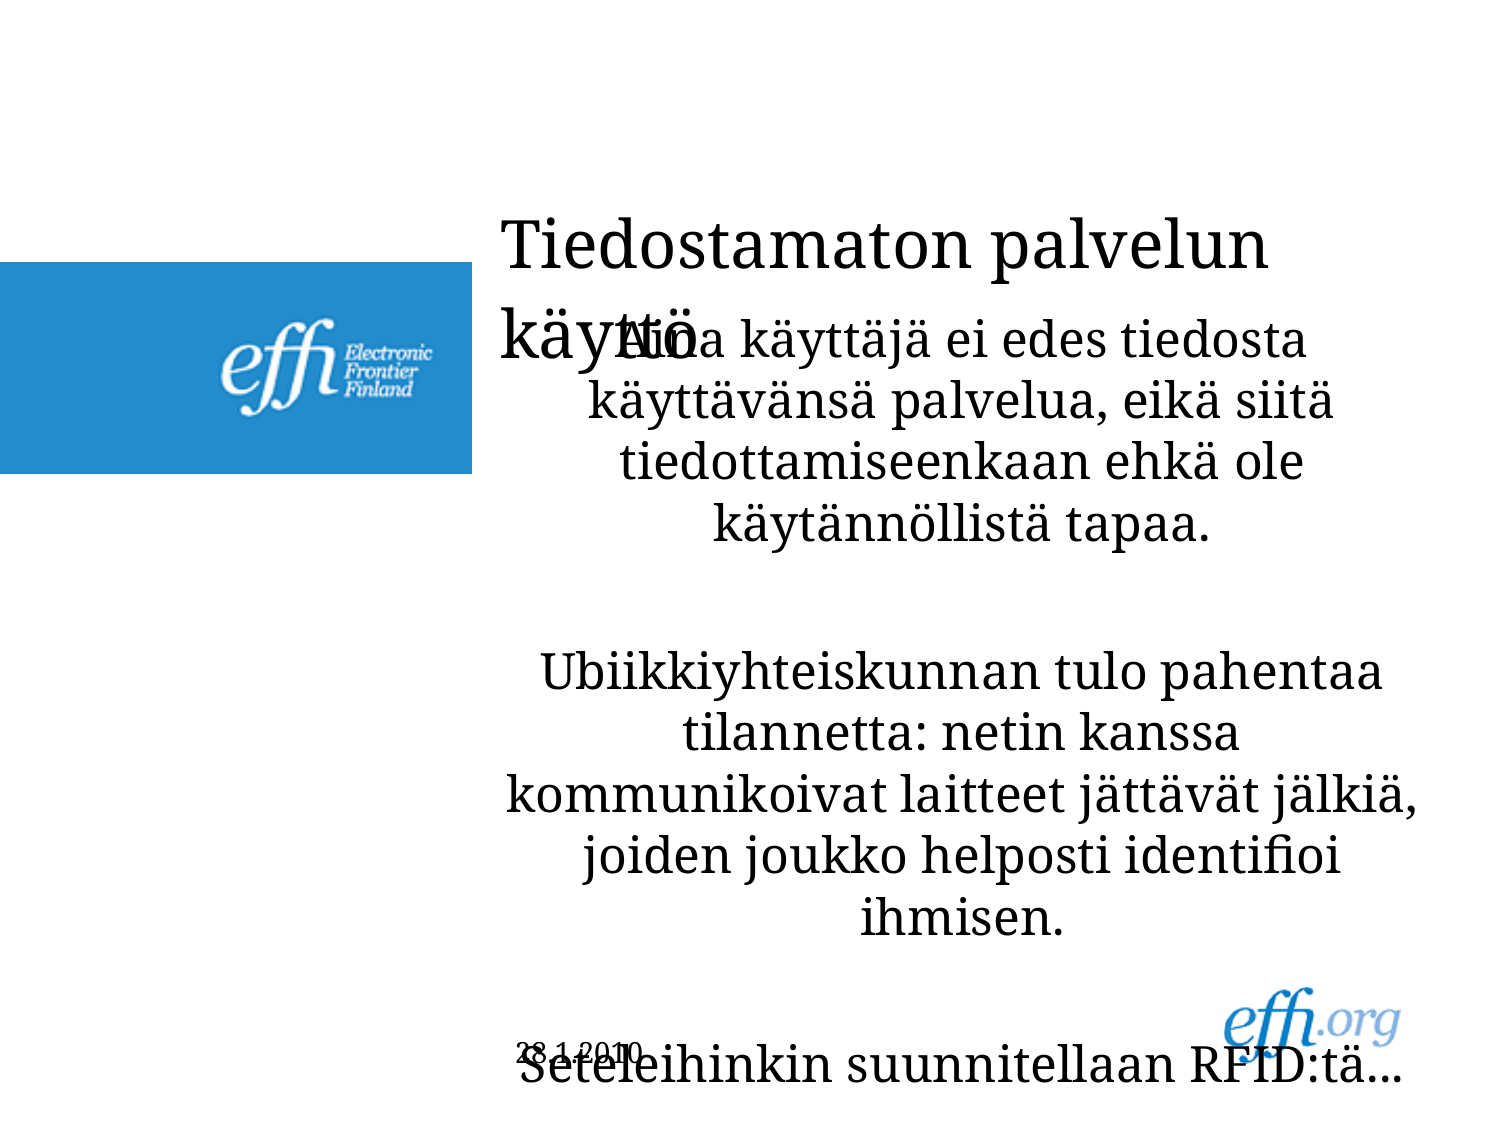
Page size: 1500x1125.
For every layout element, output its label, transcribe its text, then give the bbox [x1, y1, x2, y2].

picture [0, 262, 472, 474]
subtitle Aina käyttäjä ei edes tiedosta käyttävänsä palvelua, eikä siitä tiedottamiseenkaan ehkä ole käytännöllistä tapaa. Ubiikkiyhteiskunnan tulo pahentaa tilannetta: netin kanssa kommunikoivat laitteet jättävät jälkiä, joiden joukko helposti identifioi ihmisen. Seteleihinkin suunnitellaan RFID:tä... [499, 428, 1425, 1122]
title Tiedostamaton palvelun käyttö [499, 199, 1425, 376]
